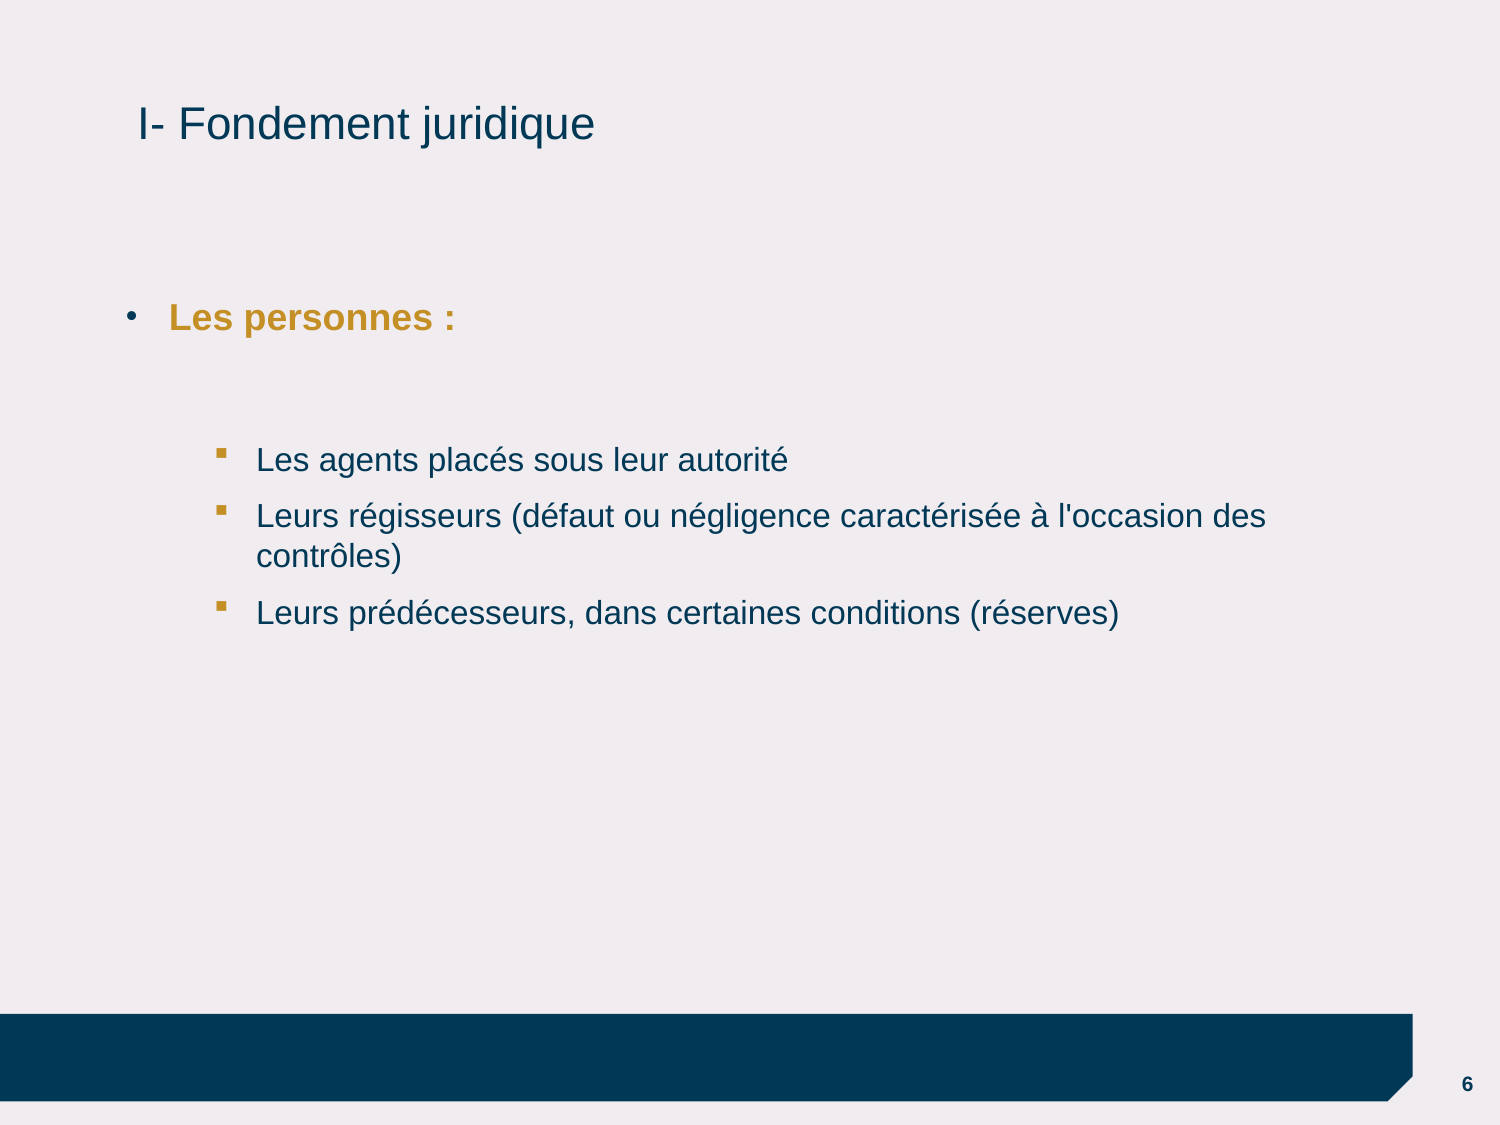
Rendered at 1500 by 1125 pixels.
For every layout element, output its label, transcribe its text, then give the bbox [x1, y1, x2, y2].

list Les personnes : Les agents placés sous leur autorité Leurs régisseurs (défaut ou négligence caractérisée à l'occasion des contrôles) Leurs prédécesseurs, dans certaines conditions (réserves) [125, 293, 1382, 834]
title I- Fondement juridique [137, 68, 1258, 180]
